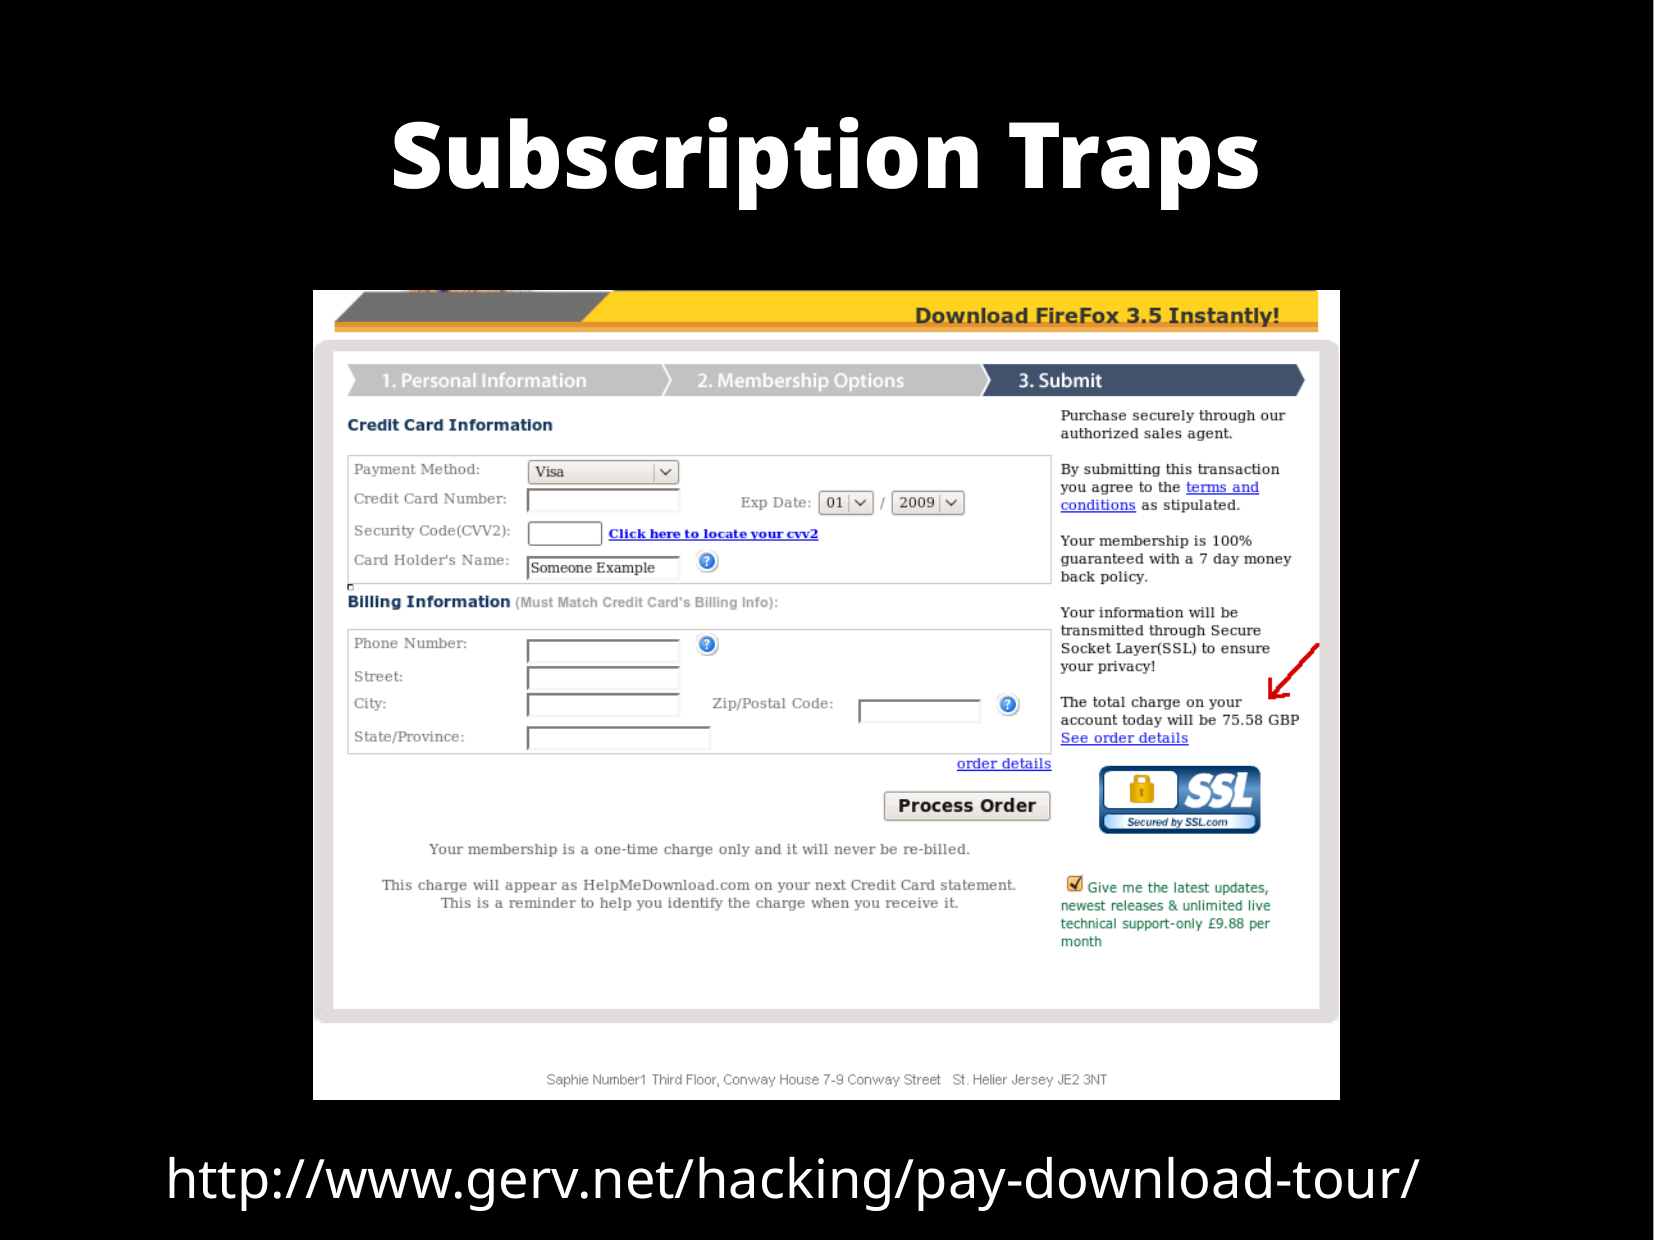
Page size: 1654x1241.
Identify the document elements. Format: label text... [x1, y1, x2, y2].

title Subscription Traps [82, 49, 1571, 257]
picture [313, 290, 1340, 1100]
text_box http://www.gerv.net/hacking/pay-download-tour/ [150, 1132, 1504, 1211]
